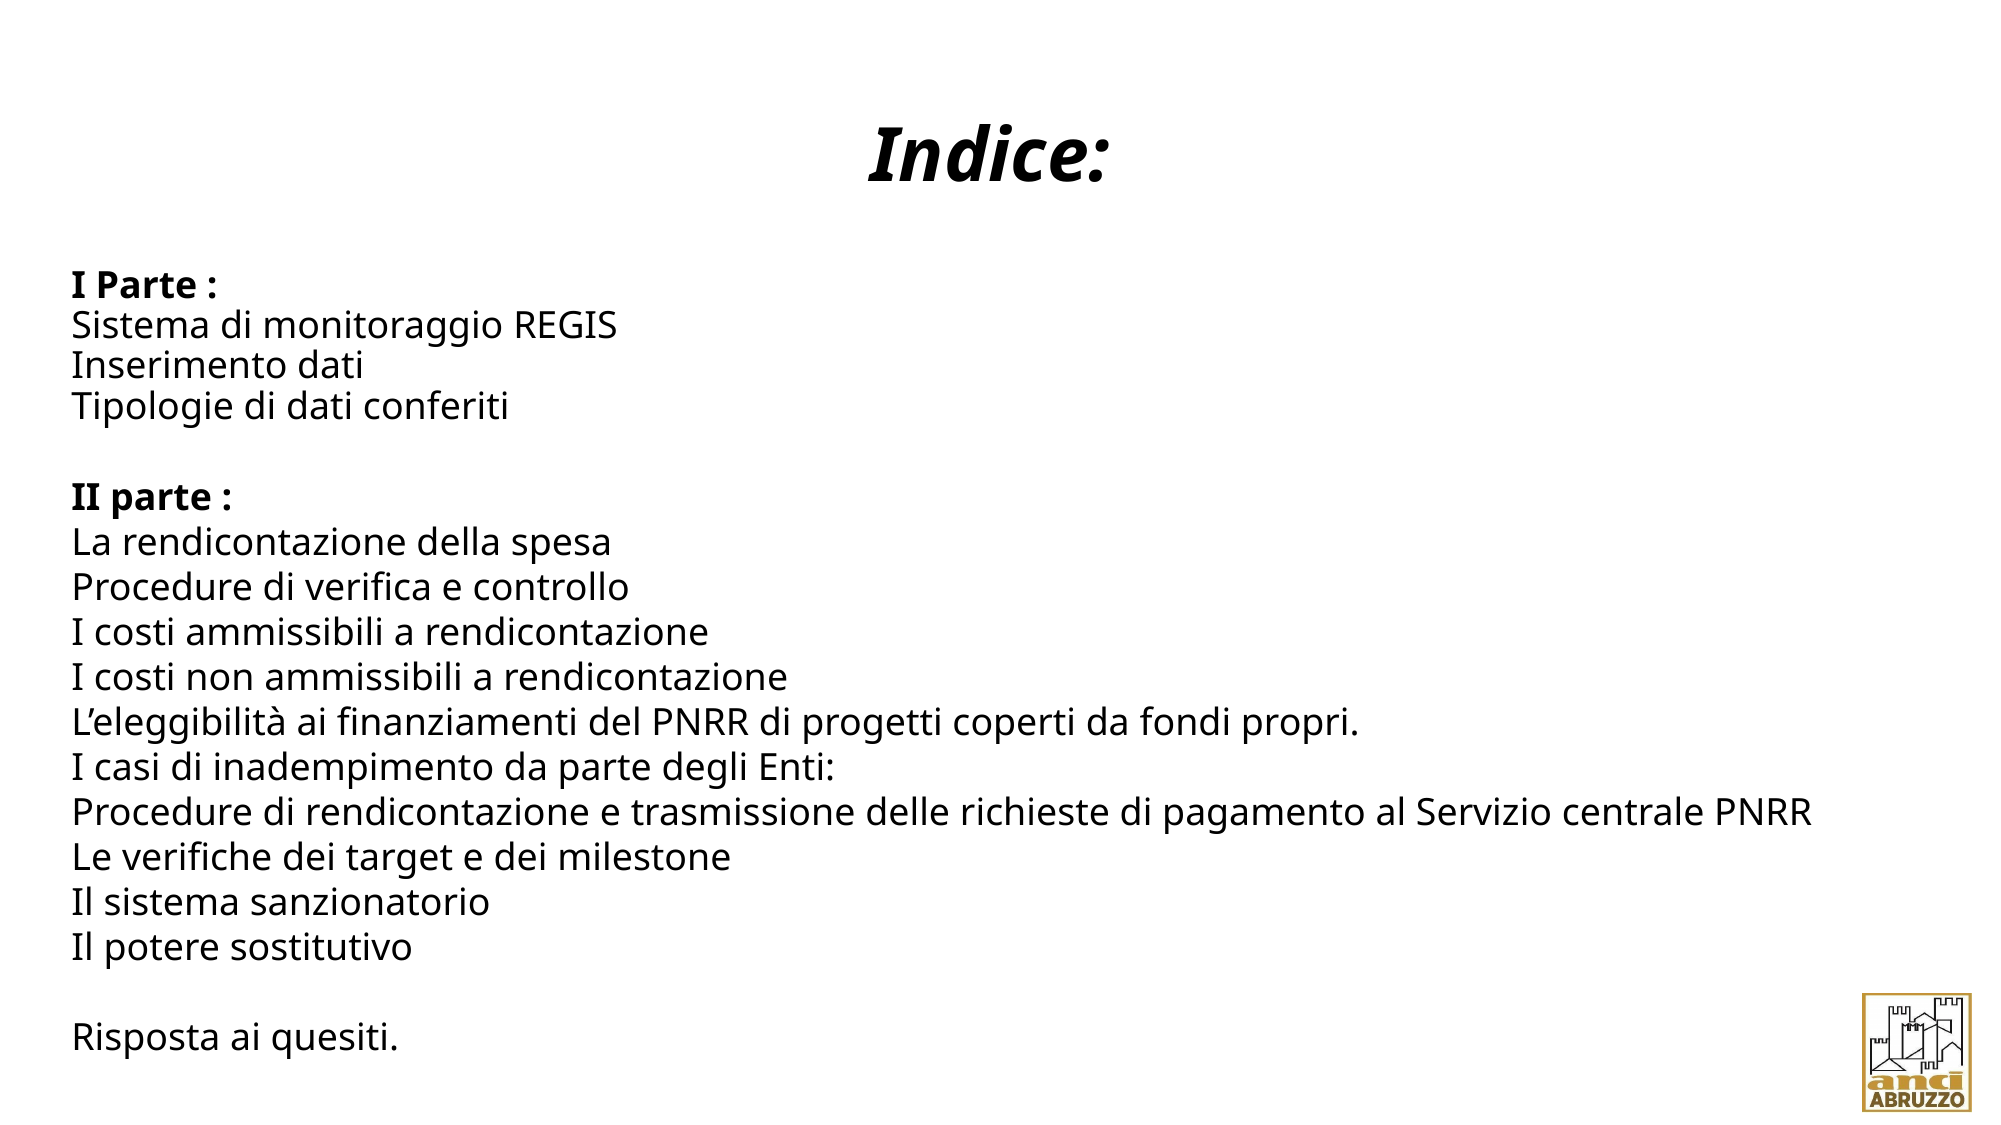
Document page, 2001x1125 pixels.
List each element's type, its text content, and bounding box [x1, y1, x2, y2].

text_box II parte : La rendicontazione della spesa Procedure di verifica e controllo I costi ammissibili a rendicontazione I costi non ammissibili a rendicontazione L’eleggibilità ai finanziamenti del PNRR di progetti coperti da fondi propri. I casi di inadempimento da parte degli Enti: Procedure di rendicontazione e trasmissione delle richieste di pagamento al Servizio centrale PNRR Le verifiche dei target e dei milestone Il sistema sanzionatorio Il potere sostitutivo Risposta ai quesiti. [56, 465, 1766, 1125]
picture [1862, 993, 1972, 1113]
text_box Indice: [500, 98, 1501, 205]
title I Parte : Sistema di monitoraggio REGIS Inserimento dati Tipologie di dati conferiti [56, 174, 734, 436]
